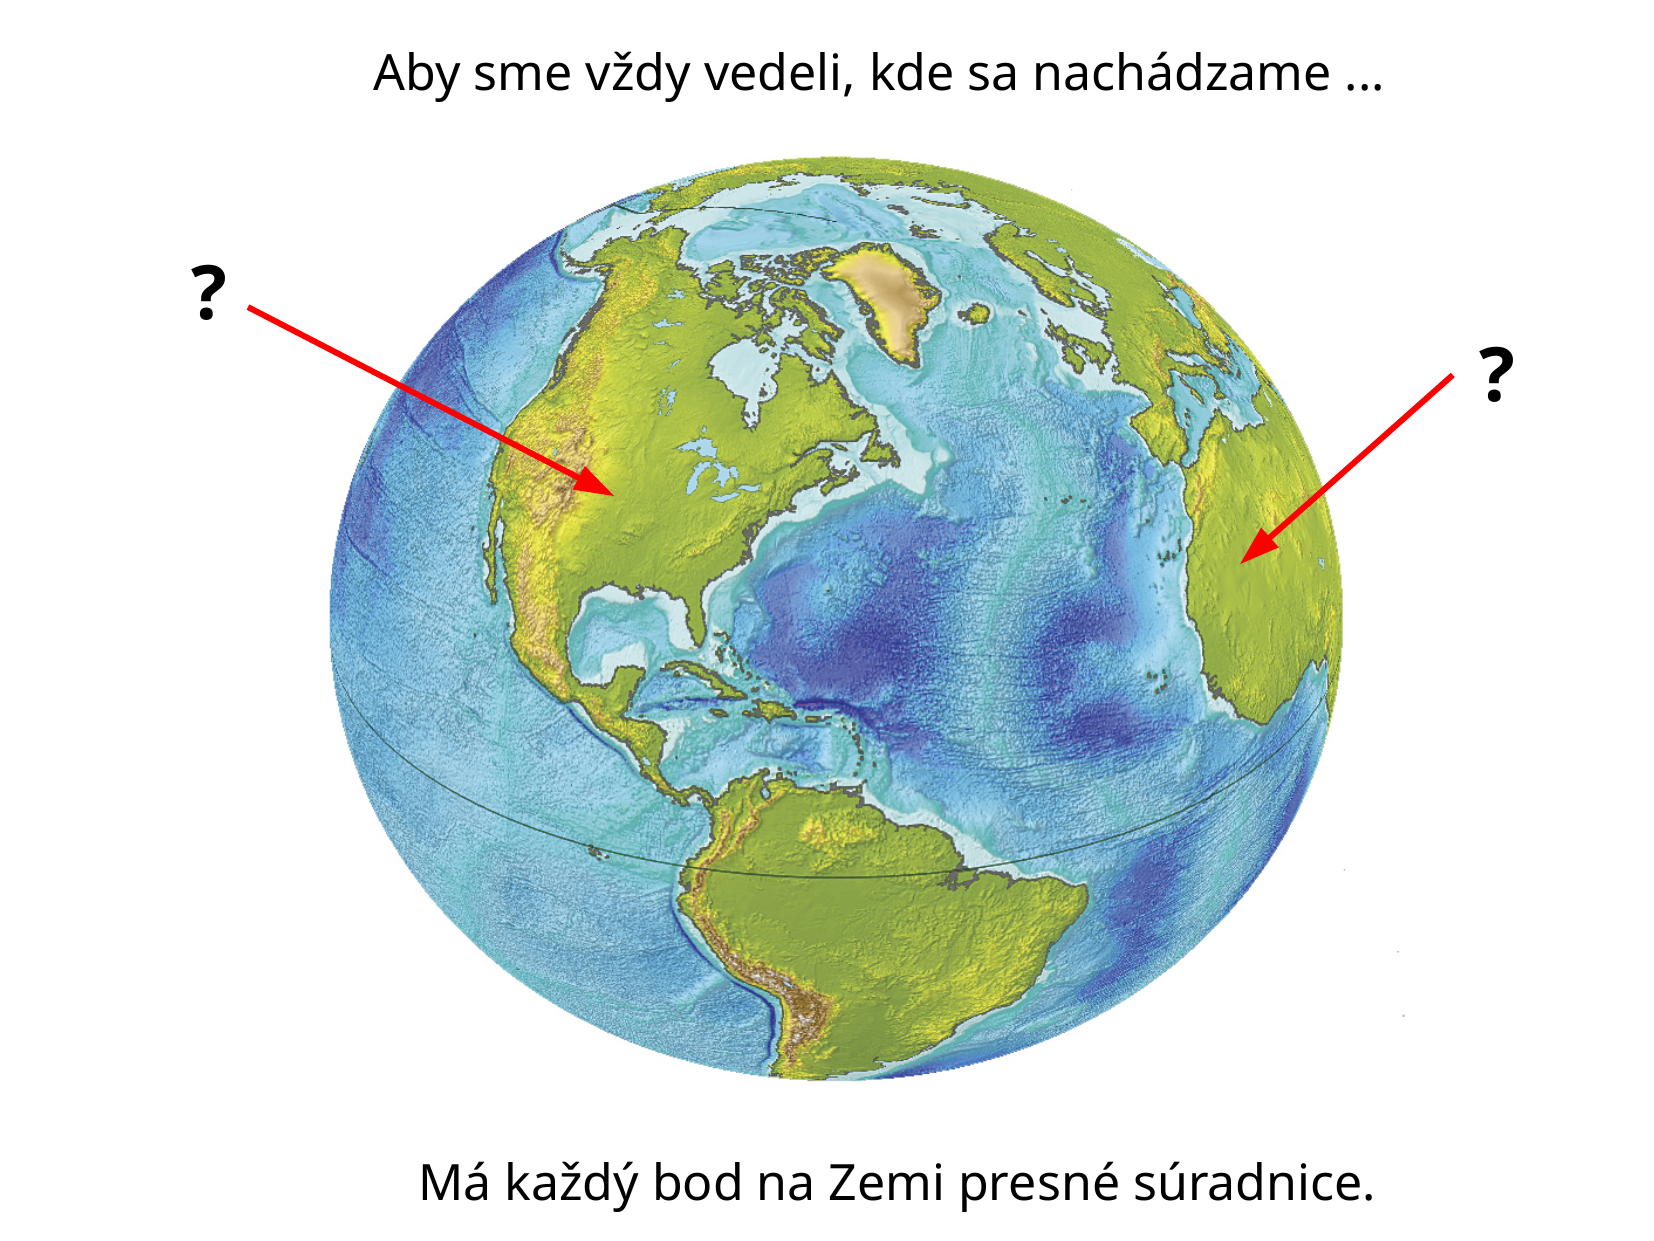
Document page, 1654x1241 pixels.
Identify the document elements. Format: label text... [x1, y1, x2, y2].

text_box Má každý bod na Zemi presné súradnice. [206, 1139, 1589, 1213]
text_box Aby sme vždy vedeli, kde sa nachádzame ... [188, 29, 1571, 103]
text_box ? [1464, 314, 1583, 414]
text_box ? [177, 231, 296, 331]
picture [283, 118, 1406, 1135]
